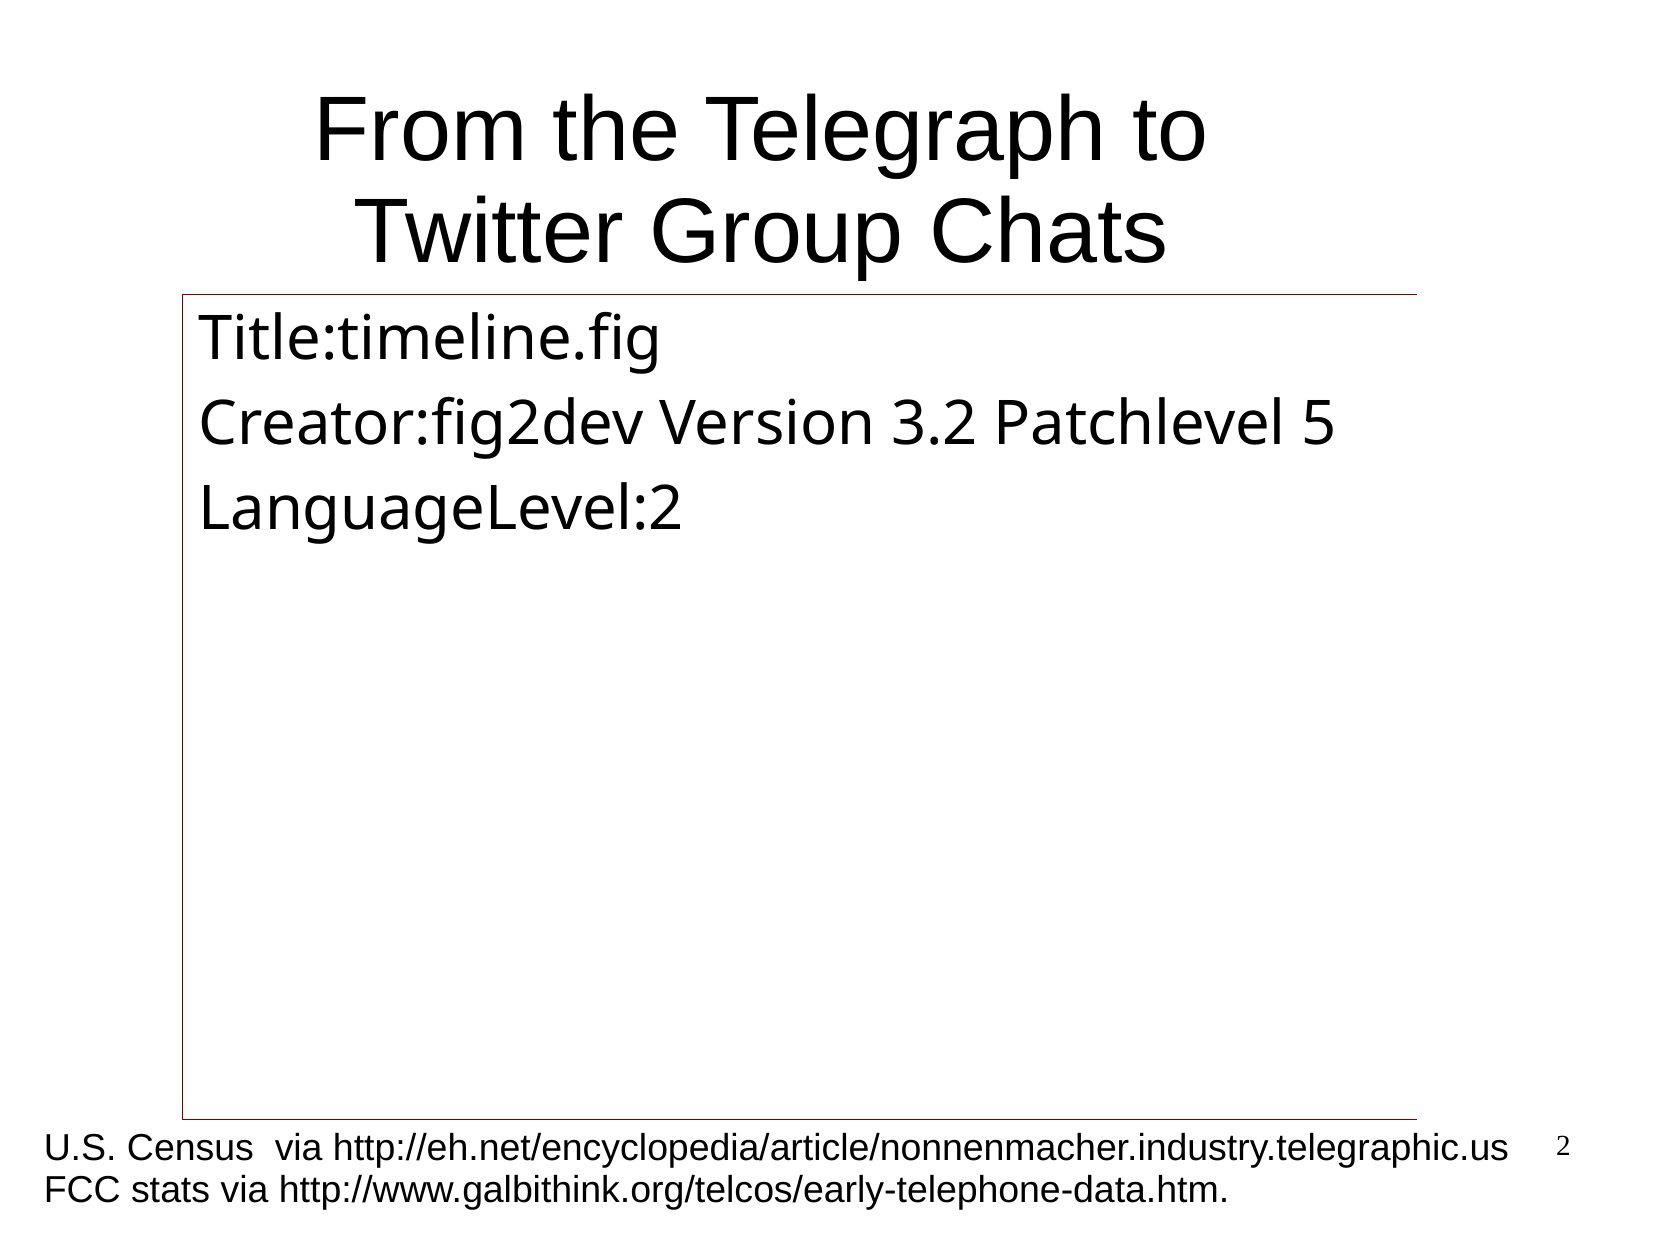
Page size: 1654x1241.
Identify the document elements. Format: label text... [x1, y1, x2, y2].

title From the Telegraph to Twitter Group Chats [259, 76, 1264, 284]
picture [178, 290, 1417, 1119]
text_box U.S. Census via http://eh.net/encyclopedia/article/nonnenmacher.industry.telegraphic.us FCC stats via http://www.galbithink.org/telcos/early-telephone-data.htm. [28, 1119, 1524, 1219]
